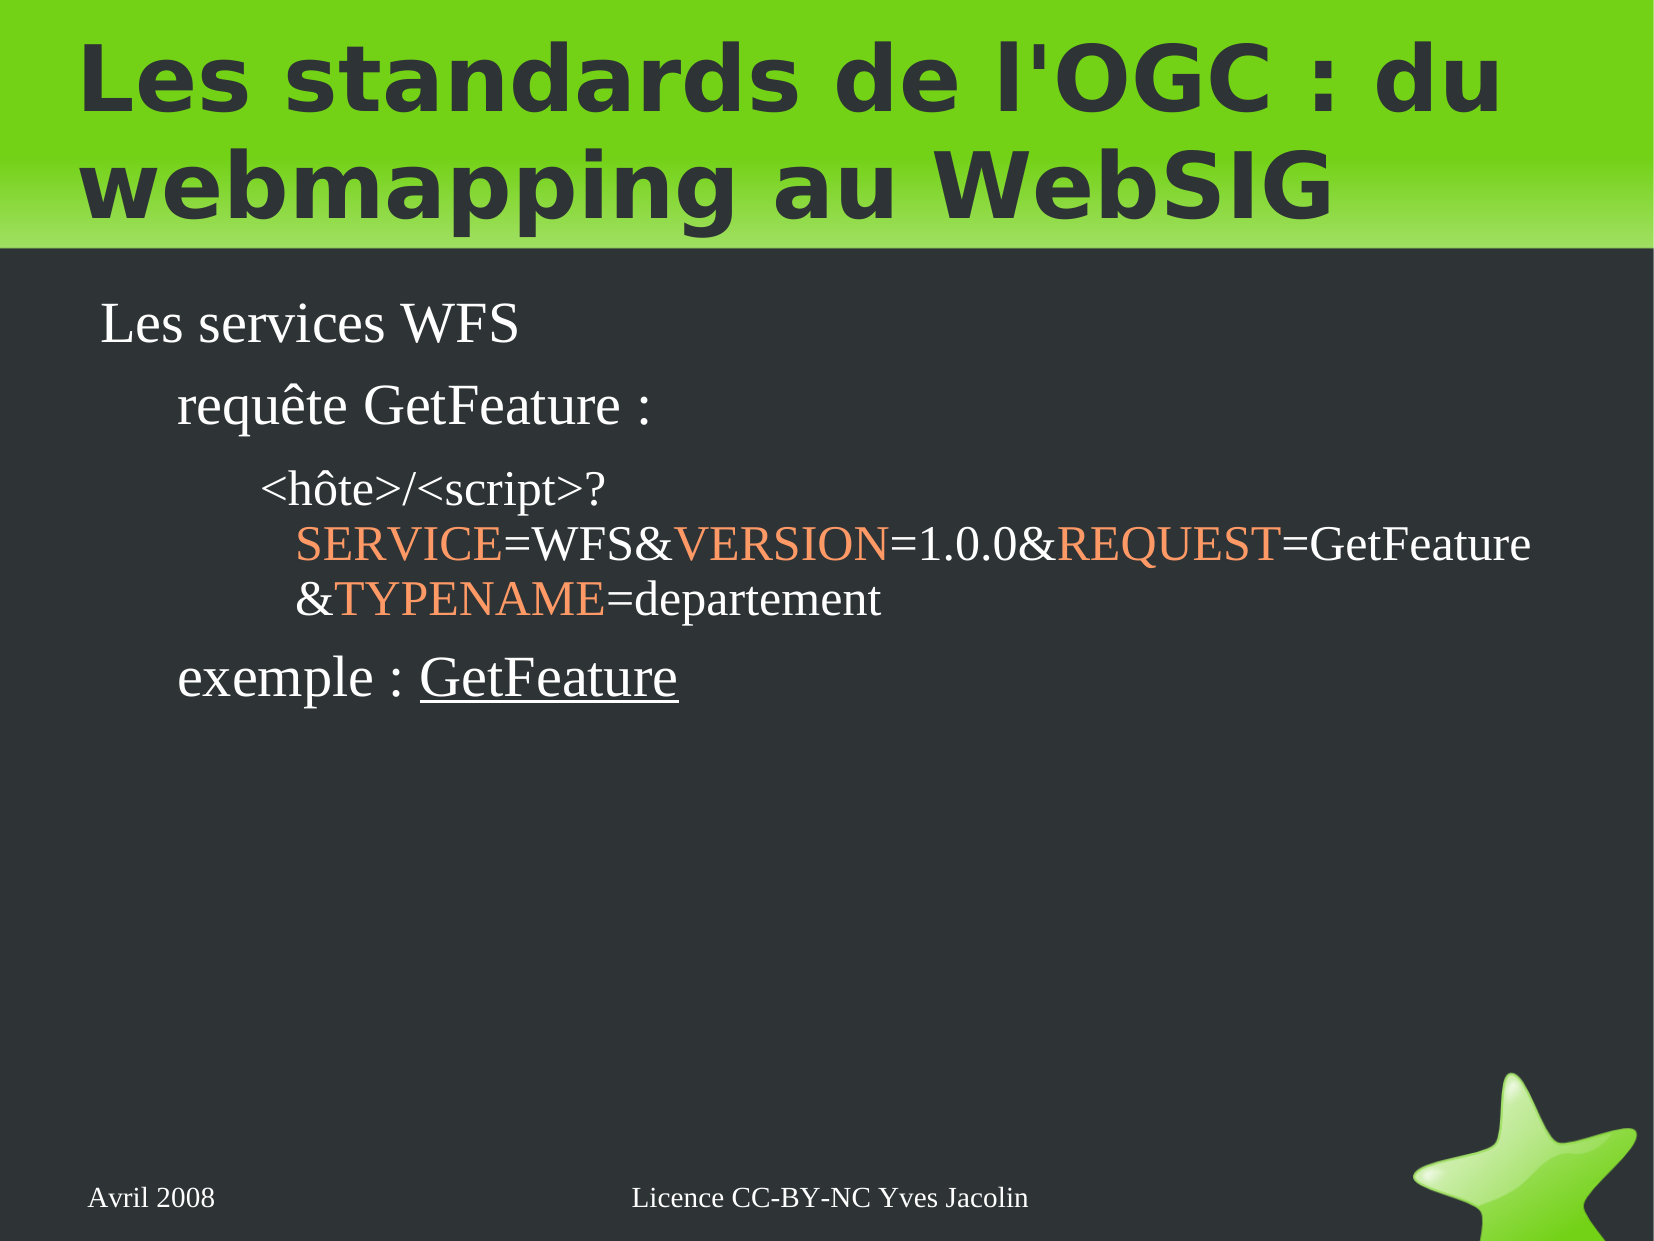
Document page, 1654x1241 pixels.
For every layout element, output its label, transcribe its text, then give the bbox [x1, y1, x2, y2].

title Les standards de l'OGC : du webmapping au WebSIG [76, 25, 1565, 240]
picture [0, 0, 1654, 1241]
list Les services WFS requête GetFeature : <hôte>/<script>?SERVICE=WFS&VERSION=1.0.0&REQUEST=GetFeature&TYPENAME=departement exemple : GetFeature [82, 290, 1571, 1094]
